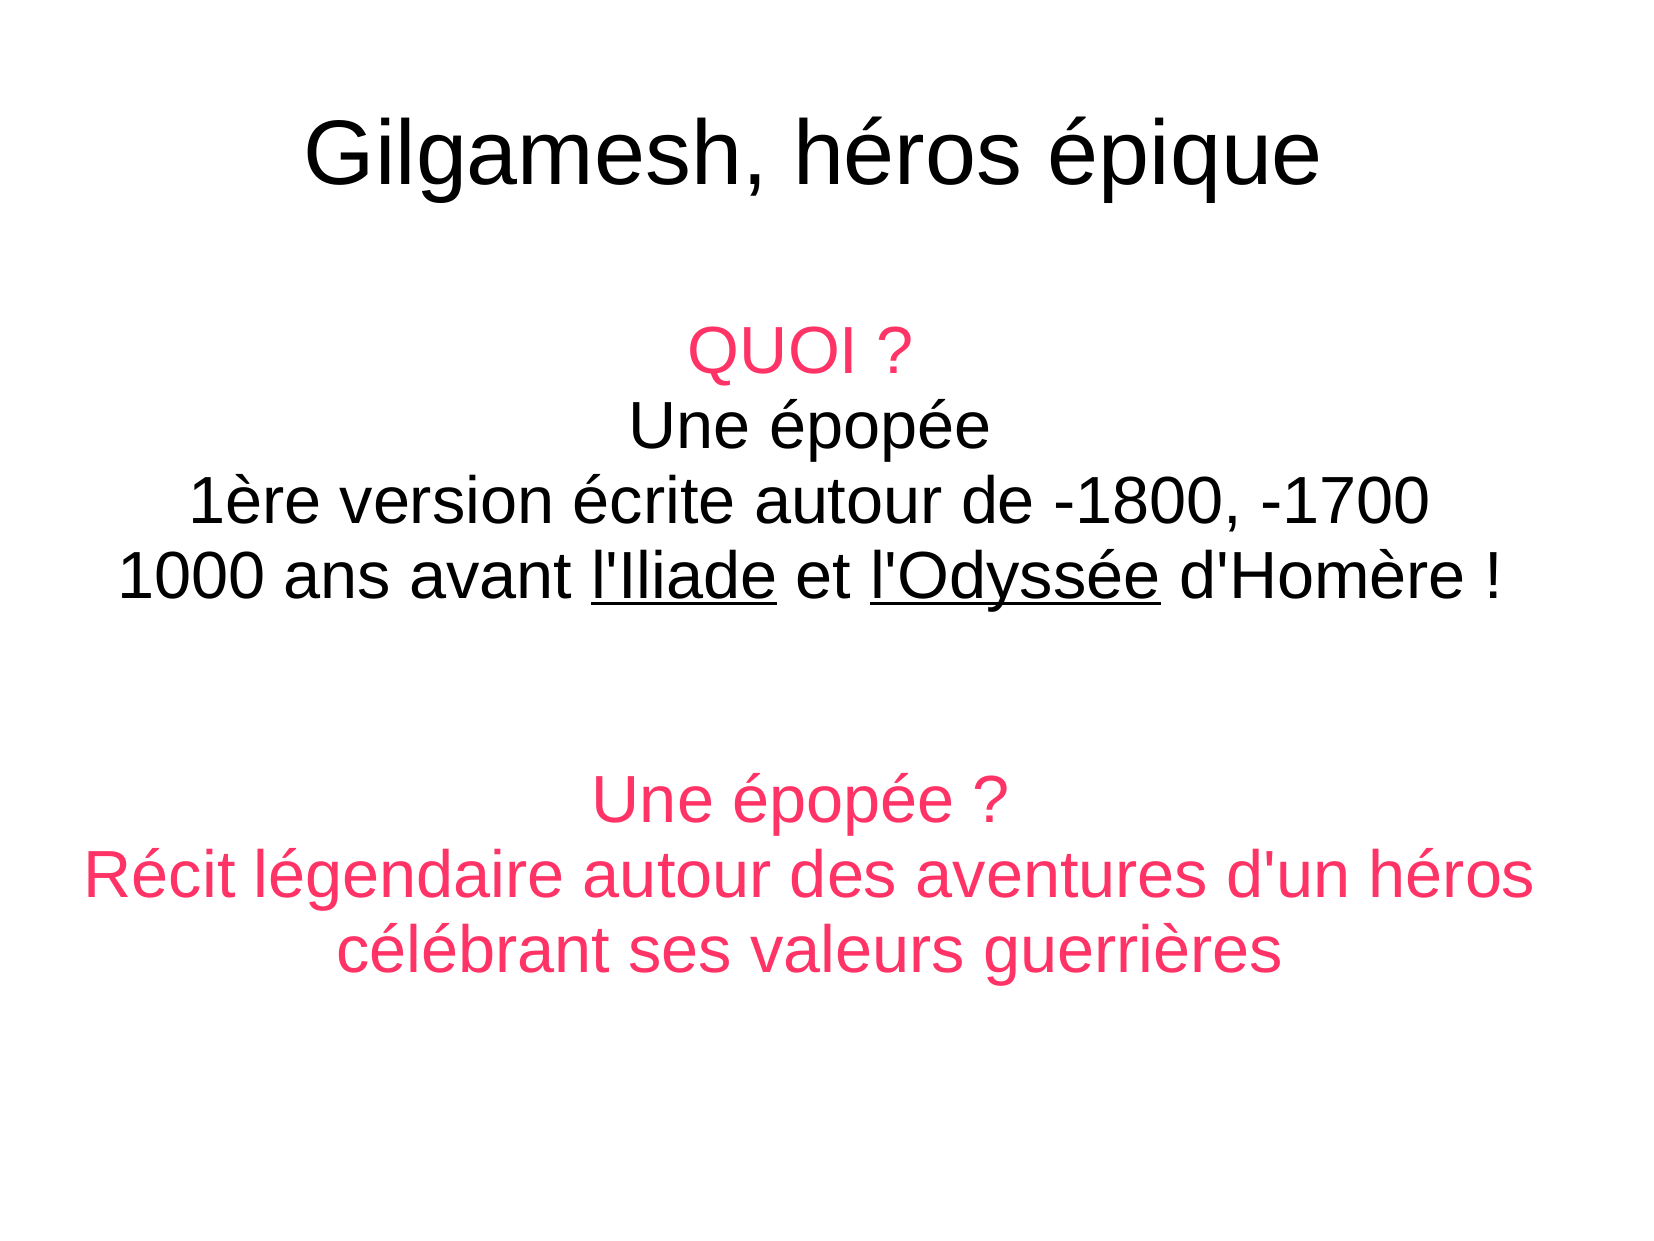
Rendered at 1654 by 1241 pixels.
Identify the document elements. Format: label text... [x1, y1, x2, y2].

subtitle QUOI ? Une épopée 1ère version écrite autour de -1800, -1700 1000 ans avant l'Iliade et l'Odyssée d'Homère ! Une épopée ? Récit légendaire autour des aventures d'un héros célébrant ses valeurs guerrières [82, 290, 1538, 1010]
title Gilgamesh, héros épique [82, 49, 1571, 257]
